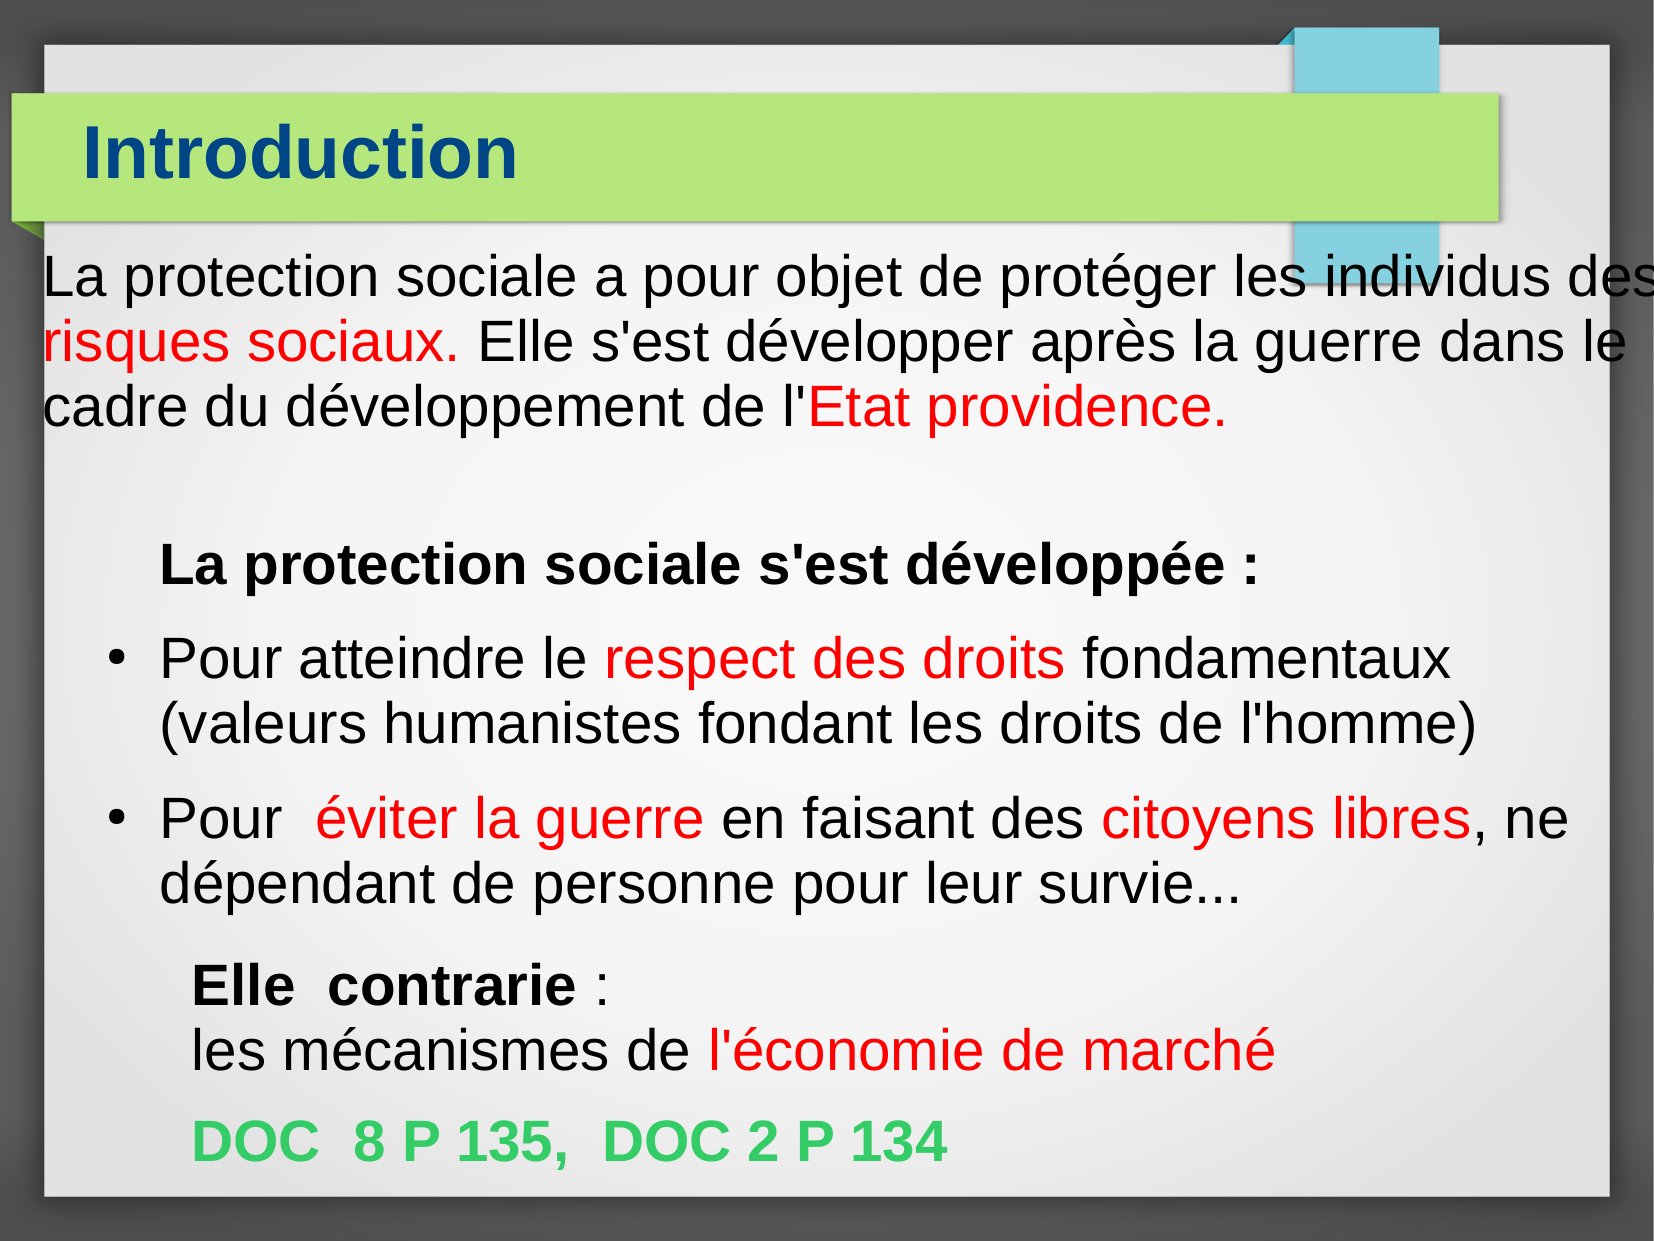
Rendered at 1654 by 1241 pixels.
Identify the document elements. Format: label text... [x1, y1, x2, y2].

text_box La protection sociale a pour objet de protéger les individus des risques sociaux. Elle s'est développer après la guerre dans le cadre du développement de l'Etat providence. [27, 236, 1654, 447]
title Introduction [82, 56, 1571, 250]
picture [0, 0, 1654, 1241]
text_box Elle contrarie : les mécanismes de l'économie de marché [177, 944, 1595, 1239]
text_box DOC 8 P 135, DOC 2 P 134 [177, 1101, 1418, 1182]
list La protection sociale s'est développée : Pour atteindre le respect des droits fondamentaux (valeurs humanistes fondant les droits de l'homme) Pour éviter la guerre en faisant des citoyens libres, ne dépendant de personne pour leur survie... [88, 531, 1577, 1123]
